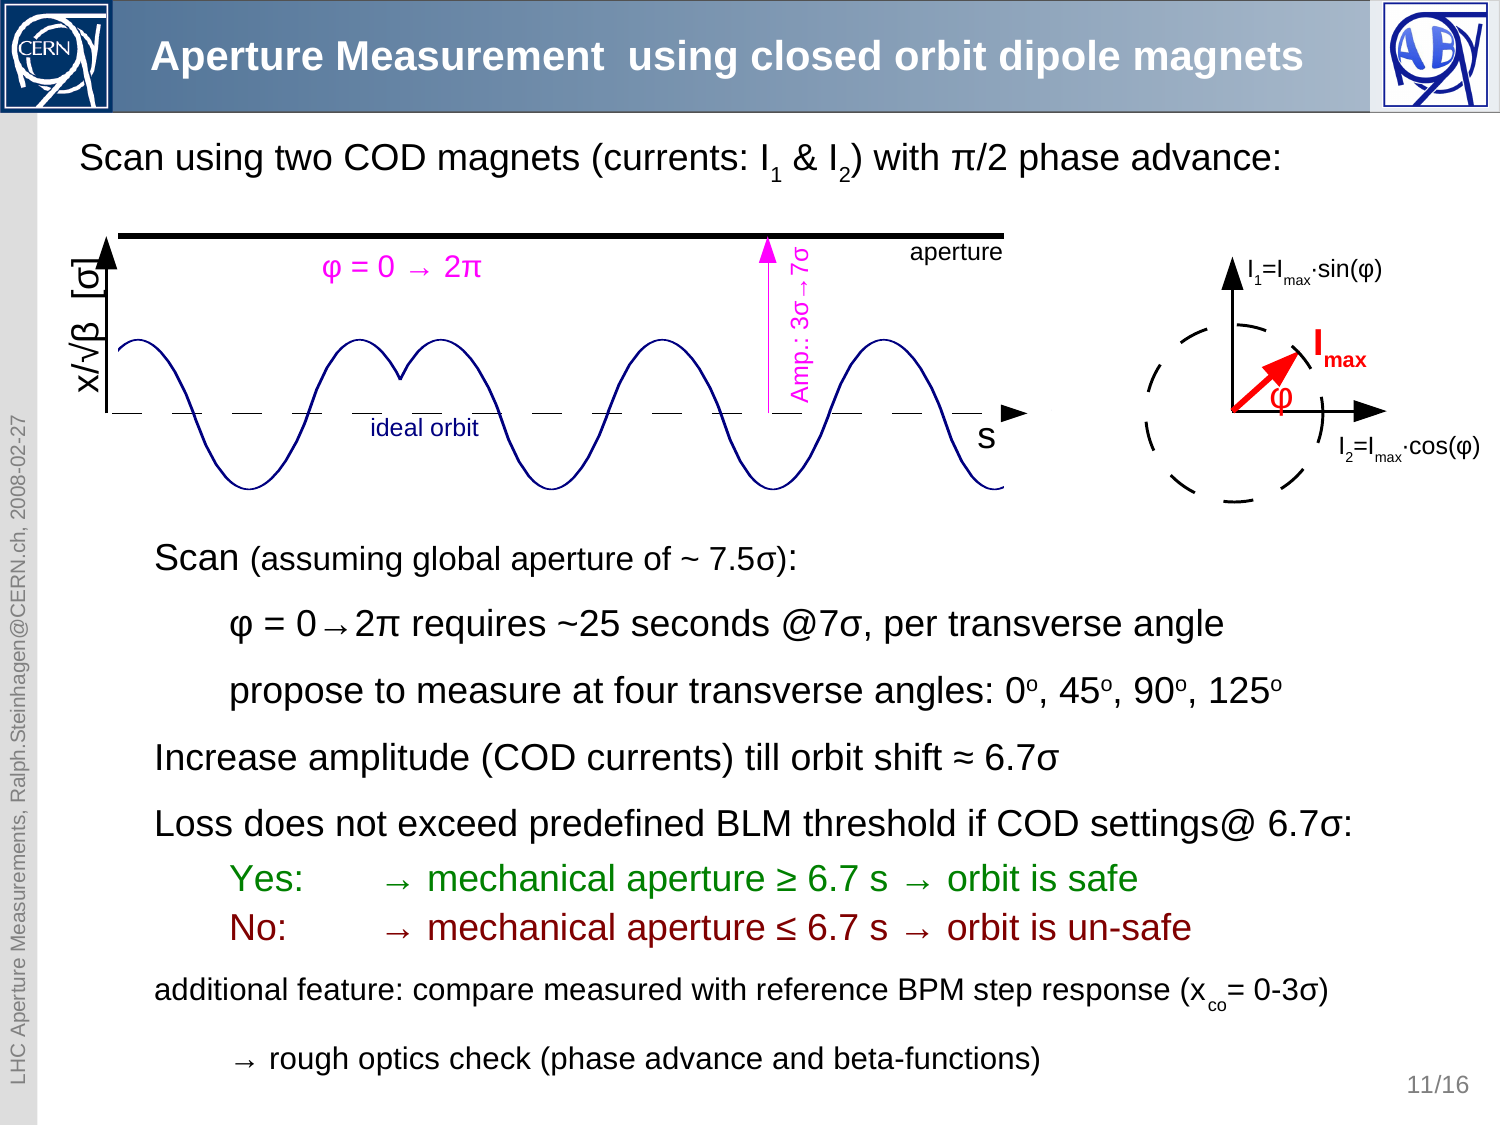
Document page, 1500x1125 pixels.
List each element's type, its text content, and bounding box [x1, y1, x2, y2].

text_box φ = 0 → 2π [307, 242, 520, 296]
text_box Imax [1298, 314, 1382, 385]
text_box φ [1254, 367, 1309, 429]
title Aperture Measurement using closed orbit dipole magnets [150, 0, 1359, 113]
text_box [965, 469, 1004, 491]
text_box aperture [895, 230, 1059, 285]
text_box s [962, 407, 1034, 469]
text_box [118, 338, 962, 491]
text_box I2=Imax∙cos(φ) [1323, 423, 1500, 476]
text_box I1=Imax∙sin(φ) [1232, 247, 1399, 330]
picture [1382, 1, 1489, 108]
text_box ideal orbit [355, 406, 508, 453]
list Scan using two COD magnets (currents: I1 & I2) with π/2 phase advance: Scan (assuming global aperture of ~ 7.5σ): φ = 0→2π requires ~25 seconds @7σ, per transverse angle propose to measure at four transverse angles: 0o, 45o, 90o, 125o Increase amplitude (COD currents) till orbit shift ≈ 6.7σ Loss does not exceed predefined BLM threshold if COD settings@ 6.7σ: Yes: → mechanical aperture ≥ 6.7 s → orbit is safe No: → mechanical aperture ≤ 6.7 s → orbit is un-safe additional feature: compare measured with reference BPM step response (xco= 0-3σ) → rough optics check (phase advance and beta-functions) [79, 136, 1430, 1125]
text_box Imax [1298, 356, 1307, 367]
picture [0, 0, 113, 113]
